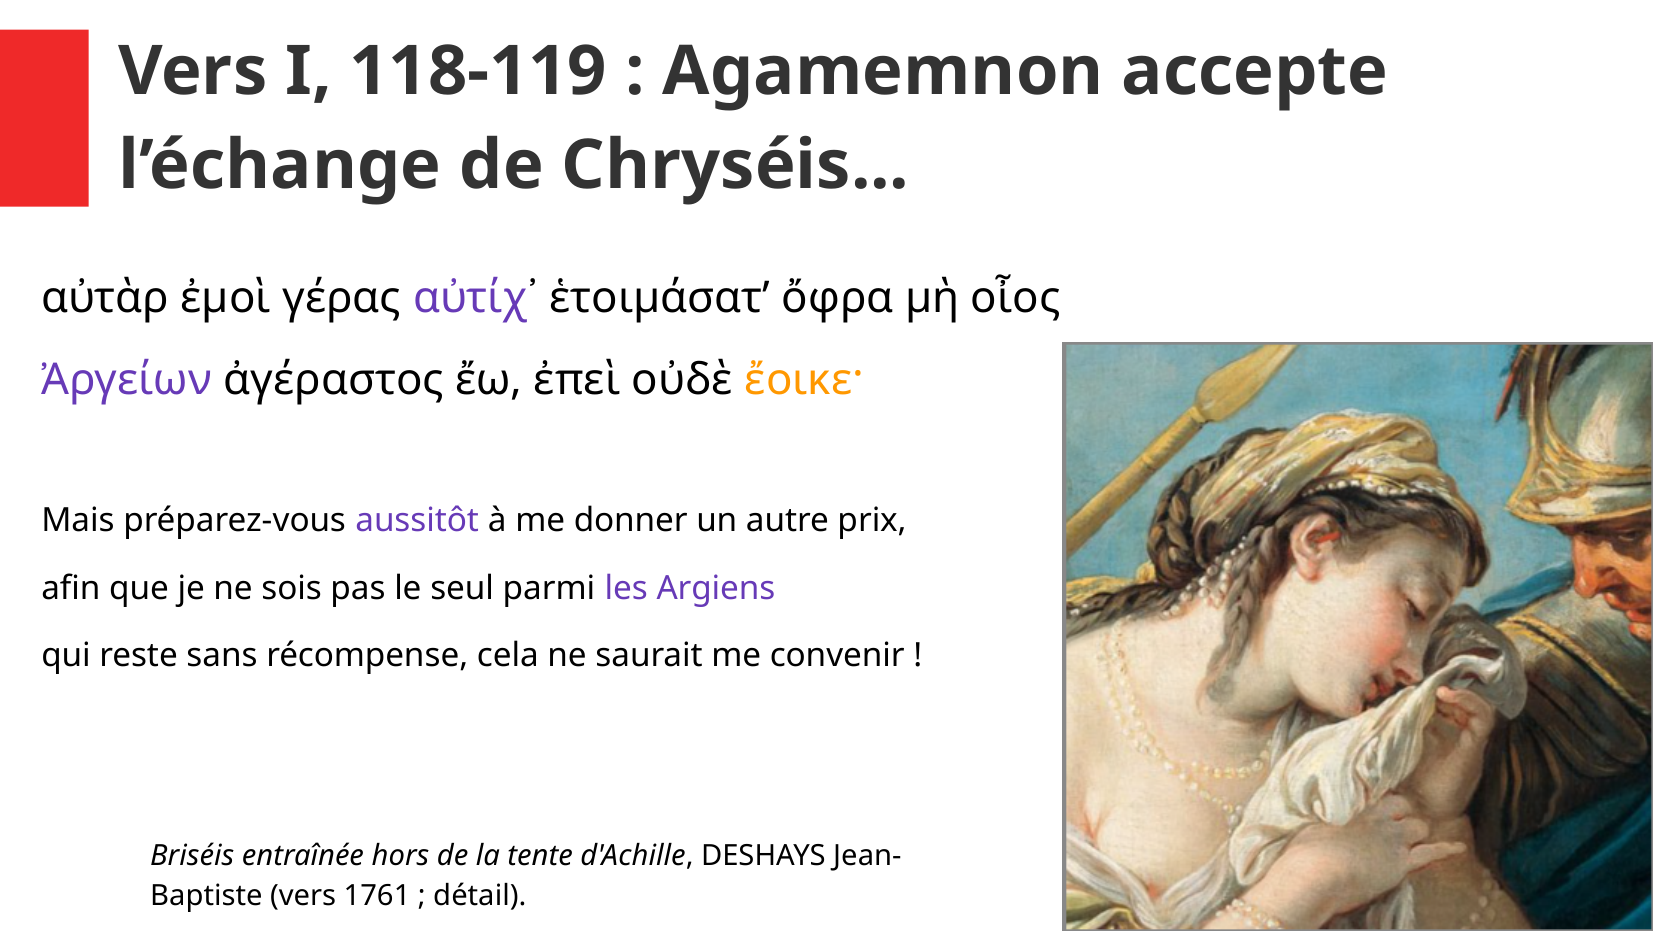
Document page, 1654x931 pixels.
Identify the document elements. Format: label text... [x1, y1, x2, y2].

text_box Briséis entraînée hors de la tente d'Achille, DESHAYS Jean-Baptiste (vers 1761 ; détail). [64, 826, 975, 884]
list αὐτὰρ ἐμοὶ γέρας αὐτίχ᾿ ἑτοιμάσατ’ ὄφρα μὴ οἶος Ἀργείων ἀγέραστος ἔω, ἐπεὶ οὐδὲ ἔοικε· Mais préparez-vous aussitôt à me donner un autre prix, afin que je ne sois pas le seul parmi les Argiens qui reste sans récompense, cela ne saurait me convenir ! [0, 265, 1388, 806]
title Vers I, 118-119 : Agamemnon accepte l’échange de Chryséis... [118, 20, 1571, 209]
picture [1062, 342, 1653, 931]
